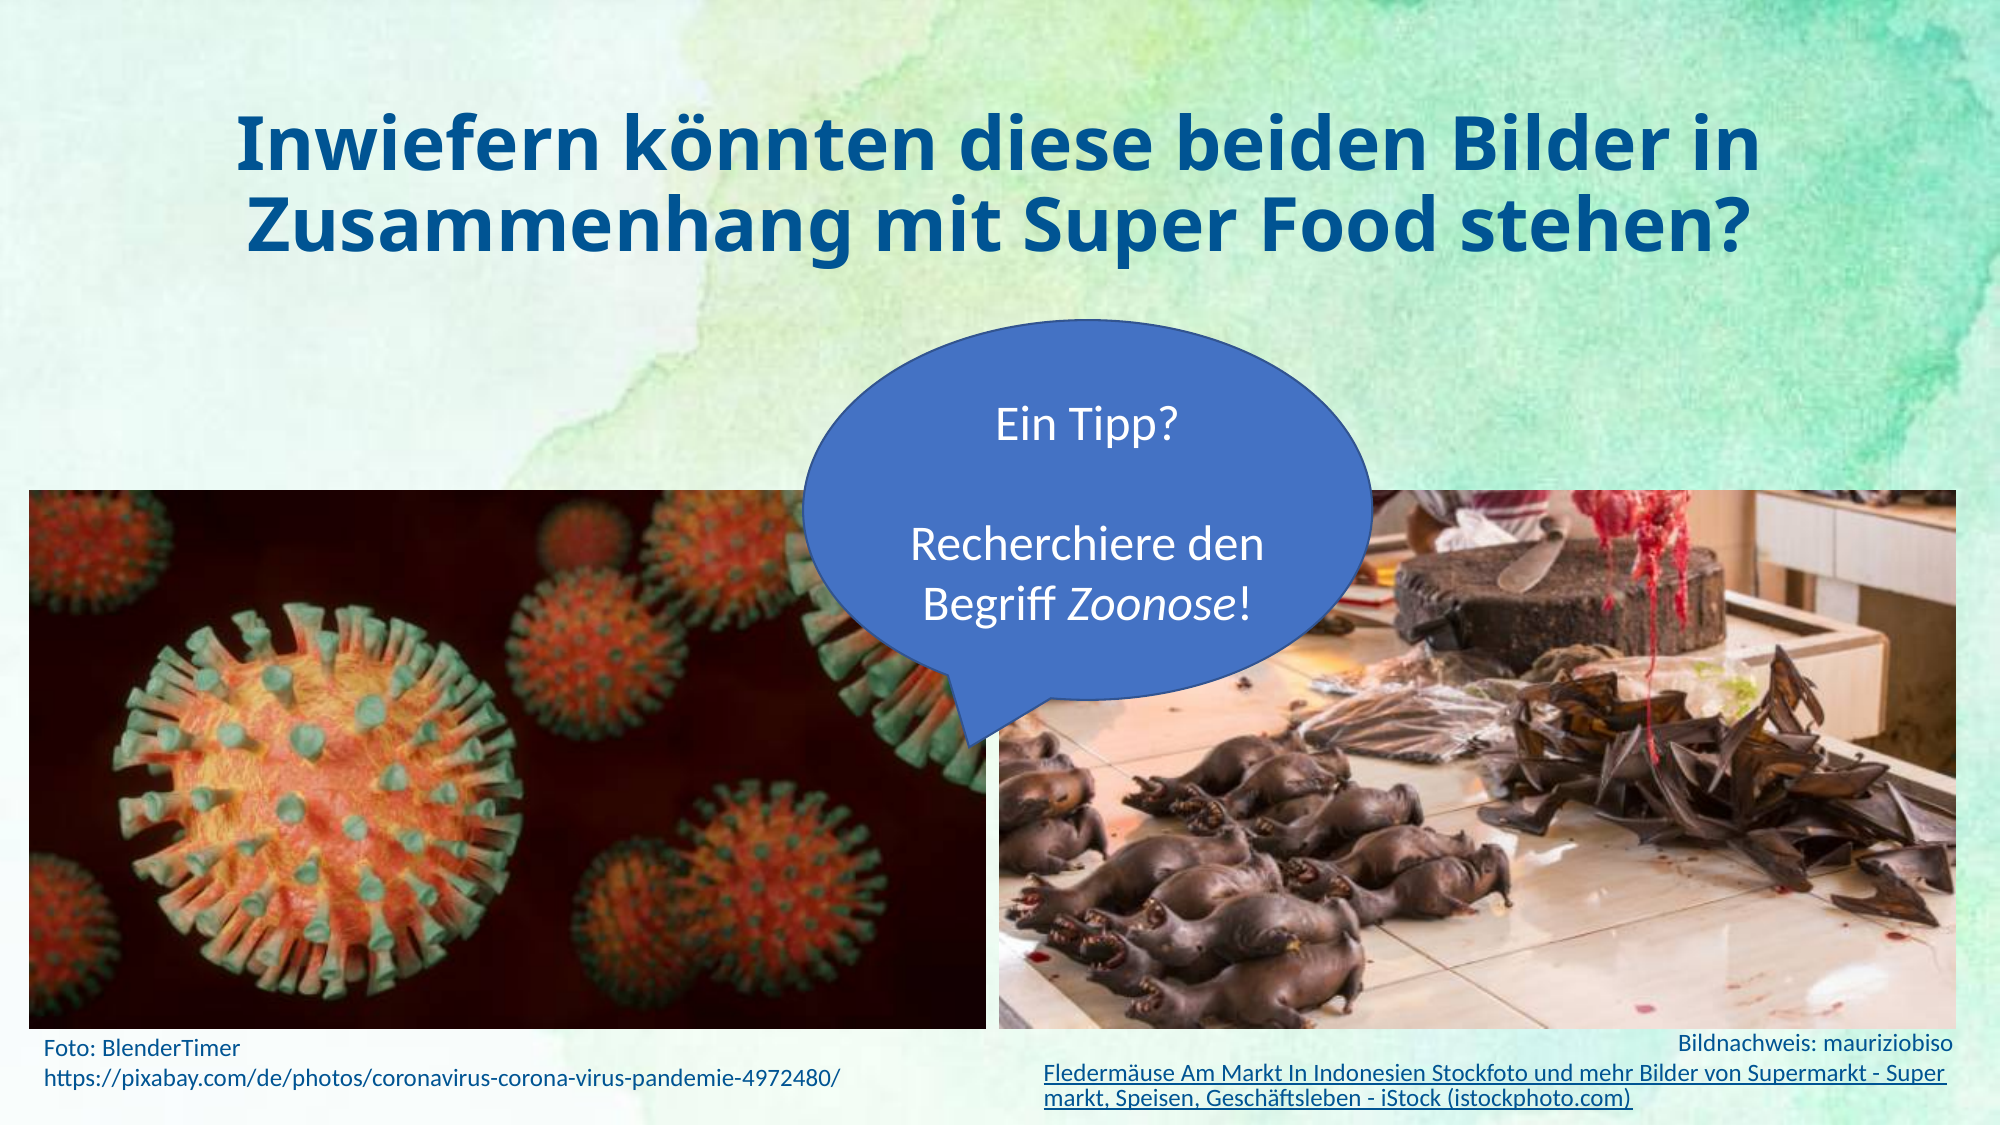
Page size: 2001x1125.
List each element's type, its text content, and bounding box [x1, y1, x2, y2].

picture [0, 0, 2000, 1125]
title Inwiefern könnten diese beiden Bilder in Zusammenhang mit Super Food stehen? [196, 92, 1804, 275]
text_box Bildnachweis: mauriziobiso Fledermäuse Am Markt In Indonesien Stockfoto und mehr Bilder von Supermarkt - Supermarkt, Speisen, Geschäftsleben - iStock (istockphoto.com) [1028, 1019, 1969, 1095]
text_box Ein Tipp? Recherchiere den Begriff Zoonose! [803, 320, 1373, 748]
text_box Foto: BlenderTimer https://pixabay.com/de/photos/coronavirus-corona-virus-pandemie-4972480/ [28, 1023, 969, 1099]
